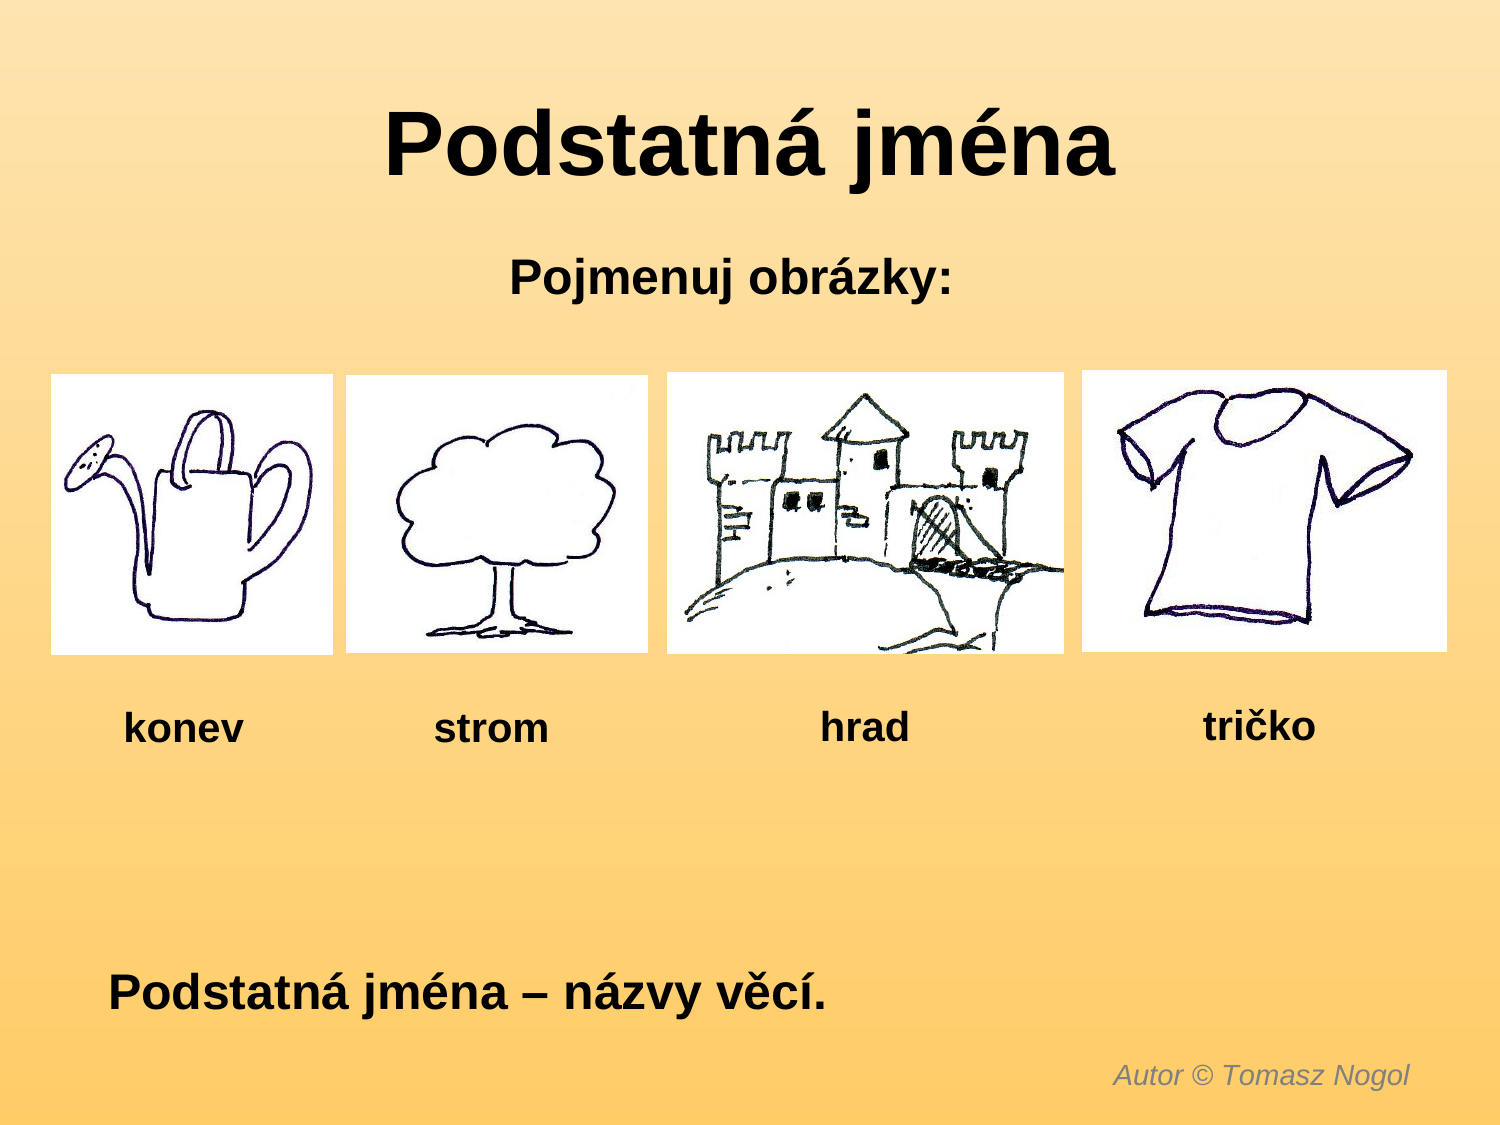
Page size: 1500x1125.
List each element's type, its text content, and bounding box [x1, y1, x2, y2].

text_box Pojmenuj obrázky: [367, 236, 1118, 313]
picture [1082, 370, 1447, 652]
title Podstatná jména [75, 45, 1426, 233]
text_box Podstatná jména – názvy věcí. [93, 952, 1044, 1028]
text_box hrad [757, 692, 973, 758]
picture [346, 375, 648, 653]
text_box tričko [1152, 691, 1368, 757]
text_box Autor © Tomasz Nogol [1079, 1048, 1445, 1099]
text_box strom [384, 692, 600, 759]
picture [667, 372, 1064, 654]
picture [51, 374, 333, 655]
text_box konev [76, 693, 292, 759]
